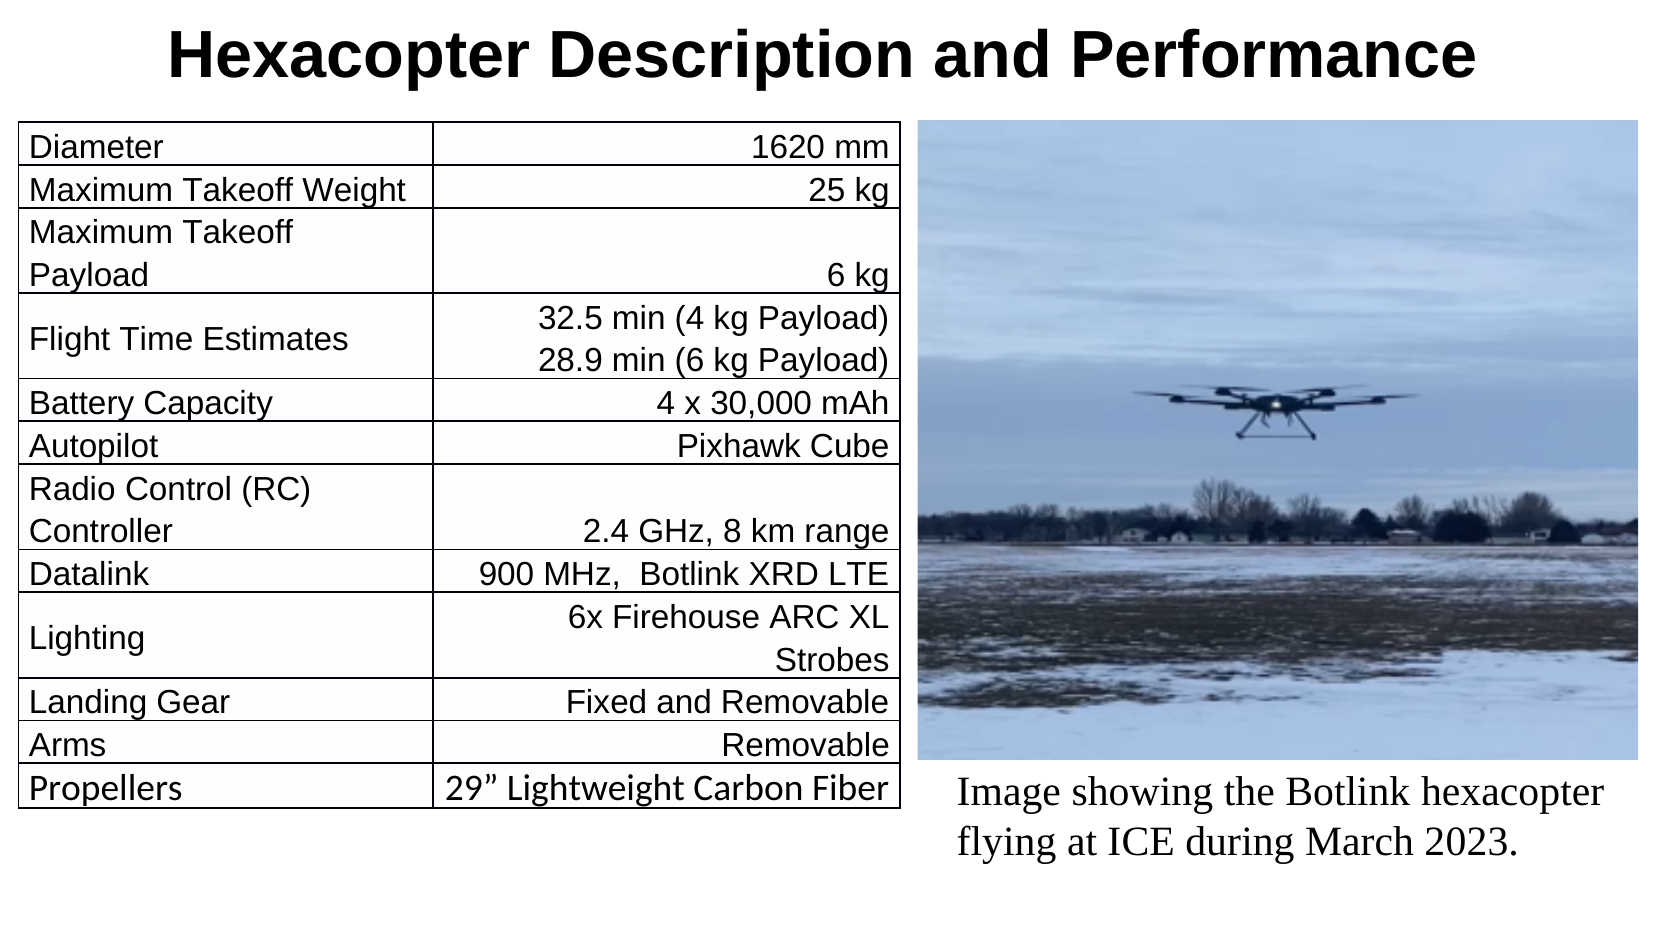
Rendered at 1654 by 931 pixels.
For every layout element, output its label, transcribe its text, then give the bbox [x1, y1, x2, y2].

table_cell Battery Capacity [19, 379, 432, 420]
table_cell 25 kg [434, 166, 899, 207]
table_header Diameter [19, 123, 432, 164]
table_cell 6x Firehouse ARC XL Strobes [434, 593, 899, 677]
table_cell Propellers [19, 764, 432, 807]
table_cell Datalink [19, 550, 432, 591]
picture [917, 120, 1639, 760]
table_cell 2.4 GHz, 8 km range [434, 465, 899, 549]
table_cell Lighting [19, 593, 432, 677]
table_cell Radio Control (RC) Controller [19, 465, 432, 549]
table_cell Maximum Takeoff Weight [19, 166, 432, 207]
table_cell Removable [434, 721, 899, 762]
table_cell Fixed and Removable [434, 679, 899, 720]
table_cell Pixhawk Cube [434, 422, 899, 463]
table_cell 29” Lightweight Carbon Fiber [434, 764, 899, 807]
text_box Image showing the Botlink hexacopter flying at ICE during March 2023. [911, 765, 1651, 865]
table_cell Autopilot [19, 422, 432, 463]
table_cell 32.5 min (4 kg Payload) 28.9 min (6 kg Payload) [434, 294, 899, 378]
table_header 1620 mm [434, 123, 899, 164]
table_cell 25 kg [875, 185, 884, 199]
table_cell Flight Time Estimates [19, 294, 432, 378]
table_cell 6 kg [434, 209, 899, 292]
table_cell 6 kg [875, 270, 884, 284]
table_cell 4 x 30,000 mAh [434, 379, 899, 420]
table_cell Landing Gear [19, 679, 432, 720]
table_cell 900 MHz, Botlink XRD LTE [434, 550, 899, 591]
table_cell Maximum Takeoff Payload [19, 209, 432, 292]
table_cell Arms [19, 721, 432, 762]
title Hexacopter Description and Performance [0, 0, 1651, 101]
